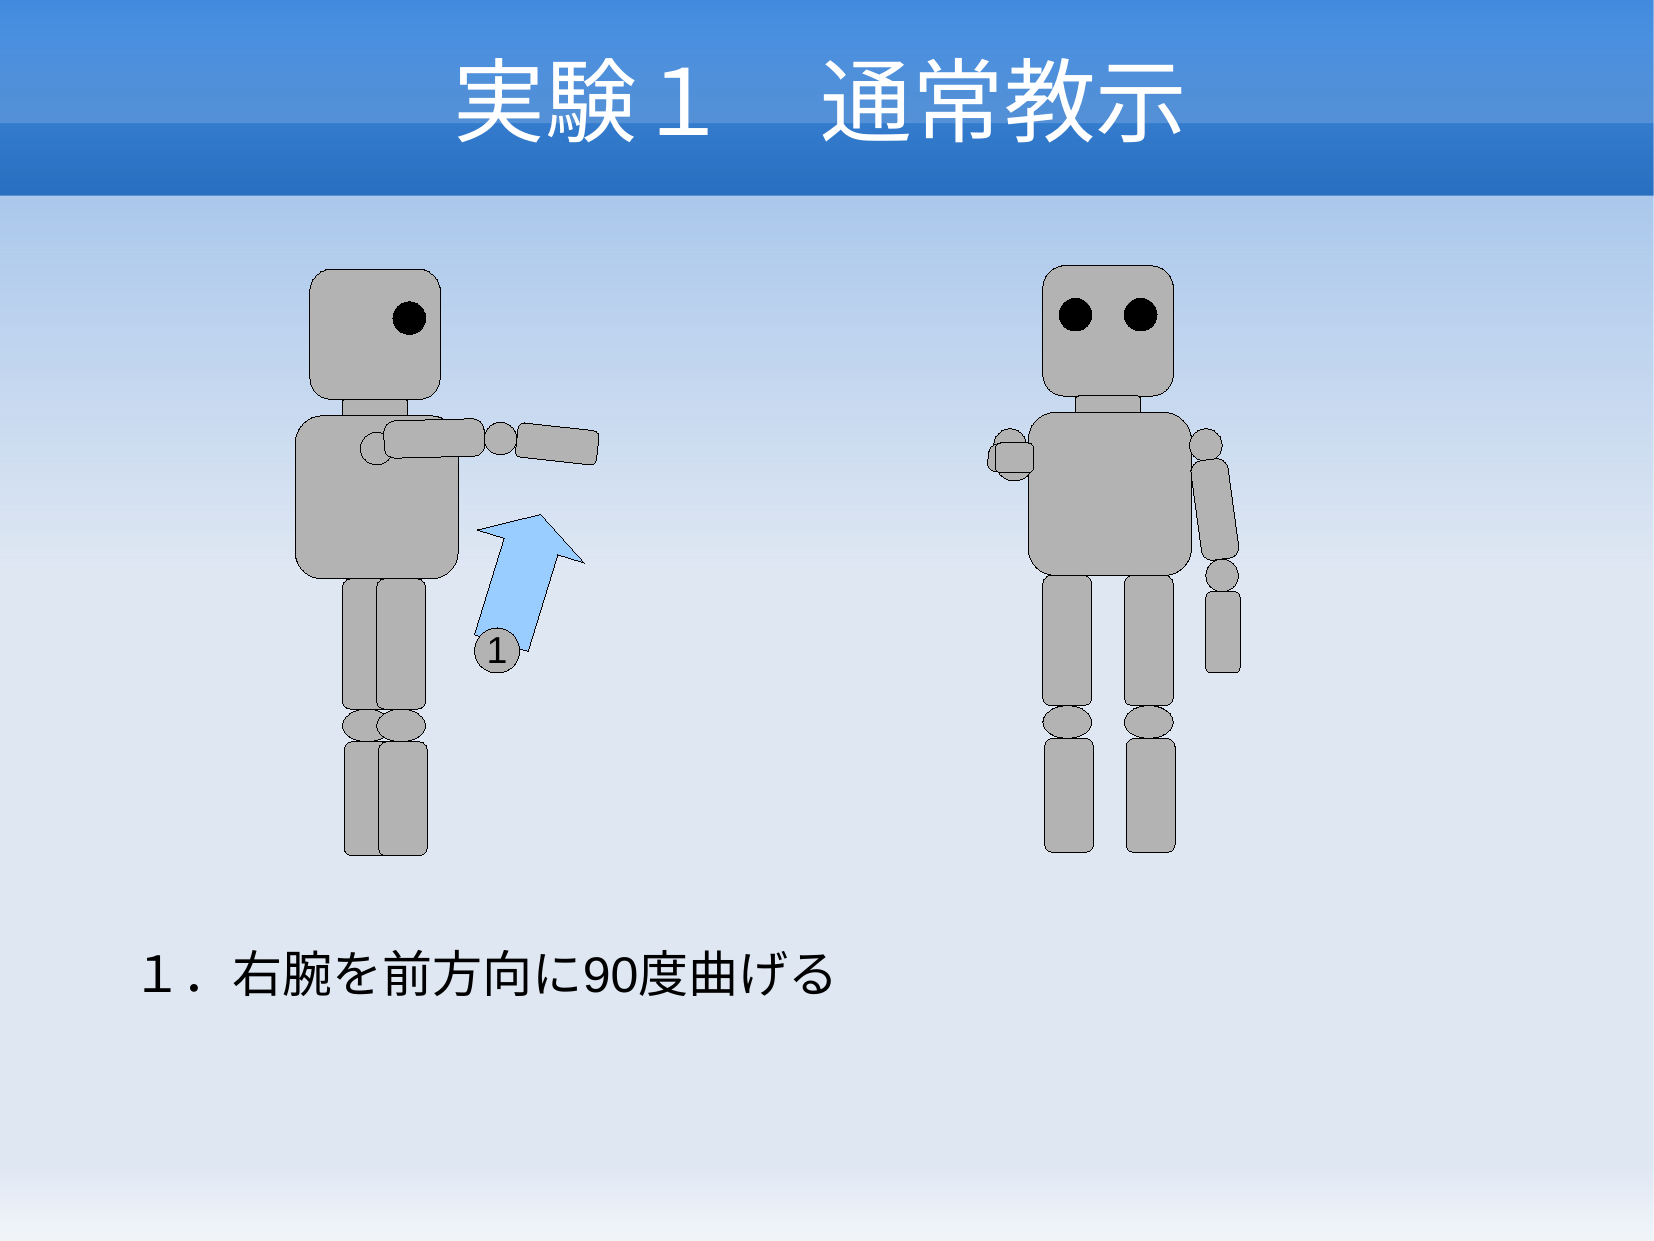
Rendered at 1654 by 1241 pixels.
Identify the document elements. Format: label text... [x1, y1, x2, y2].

text_box [987, 265, 1241, 853]
title 実験１ 通常教示 [76, 0, 1566, 208]
text_box １．右腕を前方向に90度曲げる [118, 927, 854, 998]
text_box [295, 269, 599, 856]
text_box [474, 514, 585, 652]
text_box 1 [474, 627, 520, 673]
picture [0, 0, 1654, 1241]
